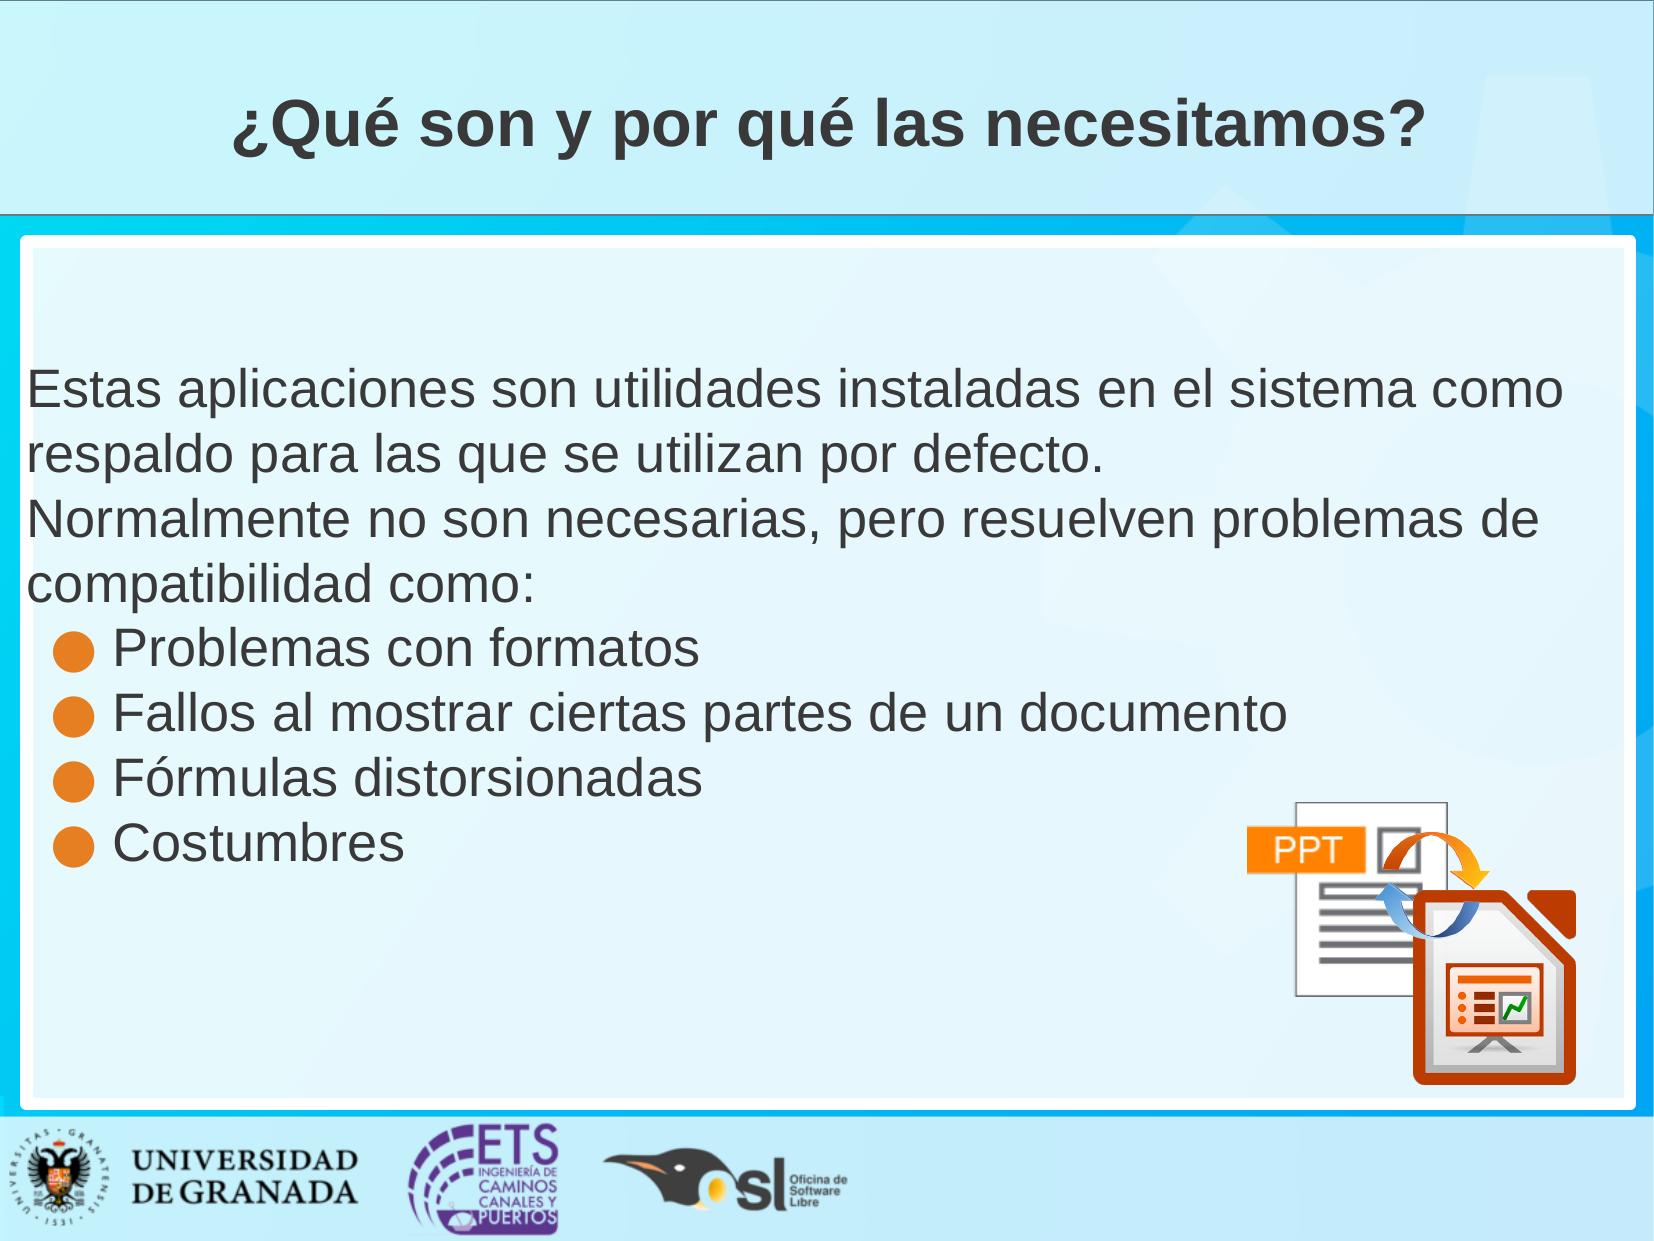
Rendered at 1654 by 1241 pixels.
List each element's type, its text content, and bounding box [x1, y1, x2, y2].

text_box ¿Qué son y por qué las necesitamos? [26, 24, 1634, 216]
picture [0, 216, 1654, 1241]
text_box Estas aplicaciones son utilidades instaladas en el sistema como respaldo para las que se utilizan por defecto. Normalmente no son necesarias, pero resuelven problemas de compatibilidad como: Problemas con formatos Fallos al mostrar ciertas partes de un documento Fórmulas distorsionadas Costumbres [26, 241, 1631, 1105]
